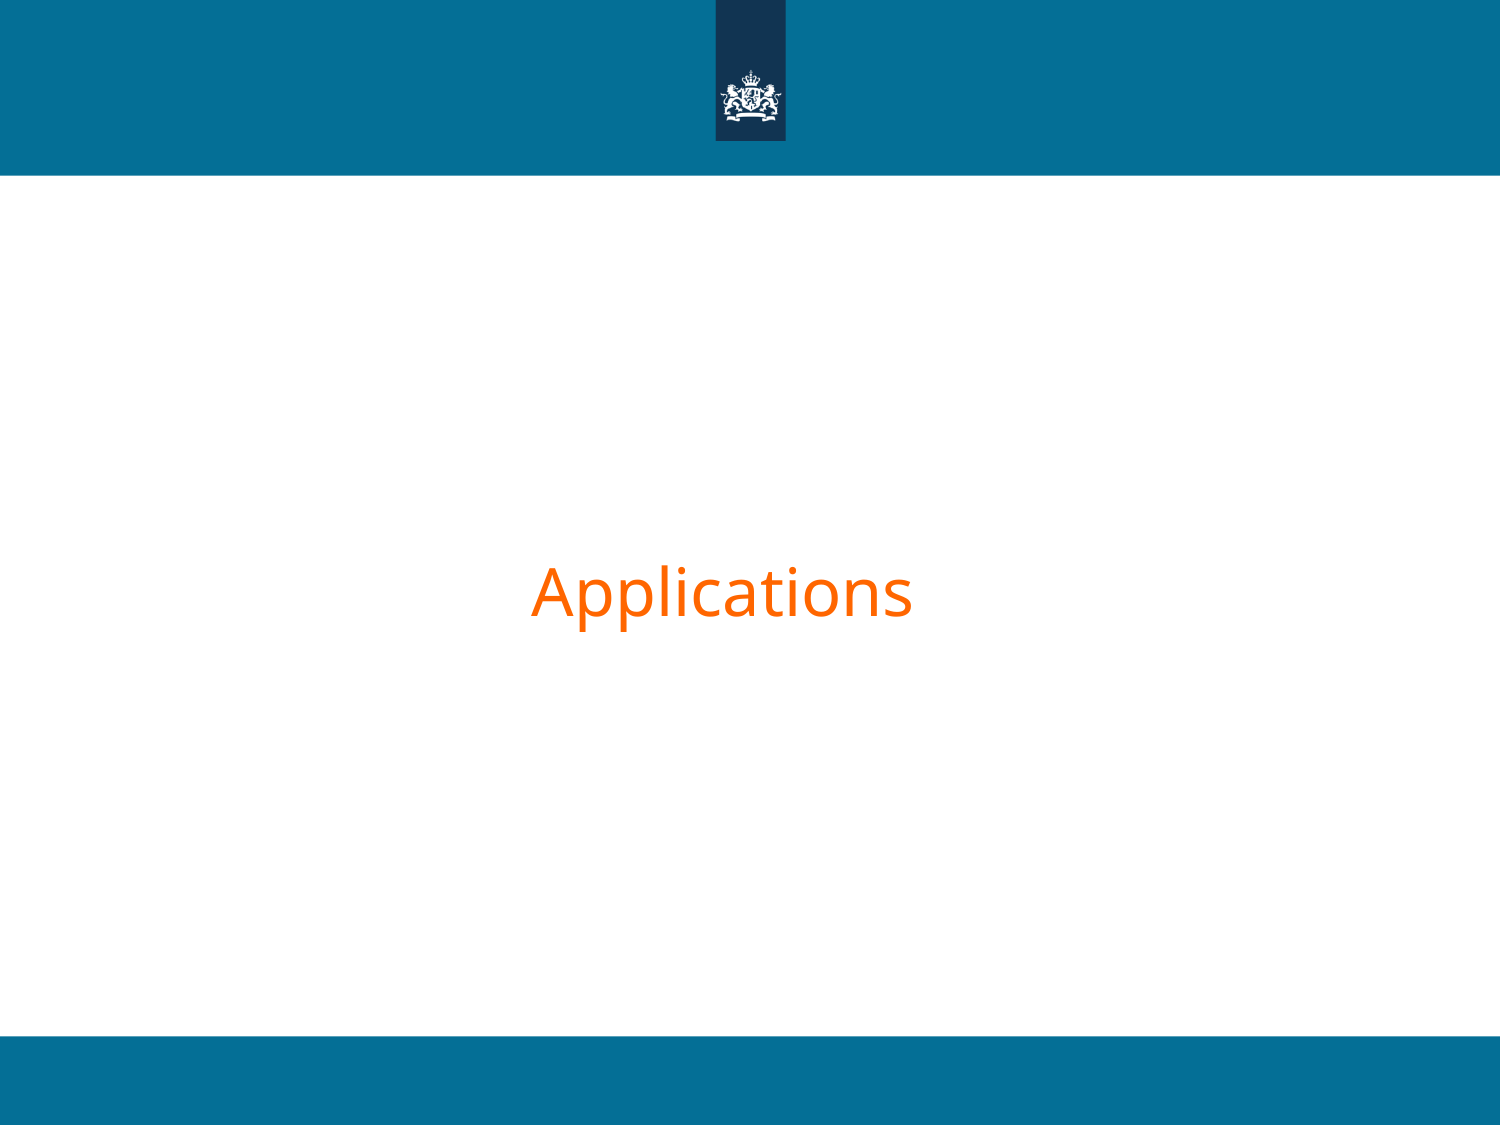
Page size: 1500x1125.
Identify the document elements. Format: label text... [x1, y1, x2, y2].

text_box Applications [516, 541, 931, 638]
picture [717, 0, 785, 140]
